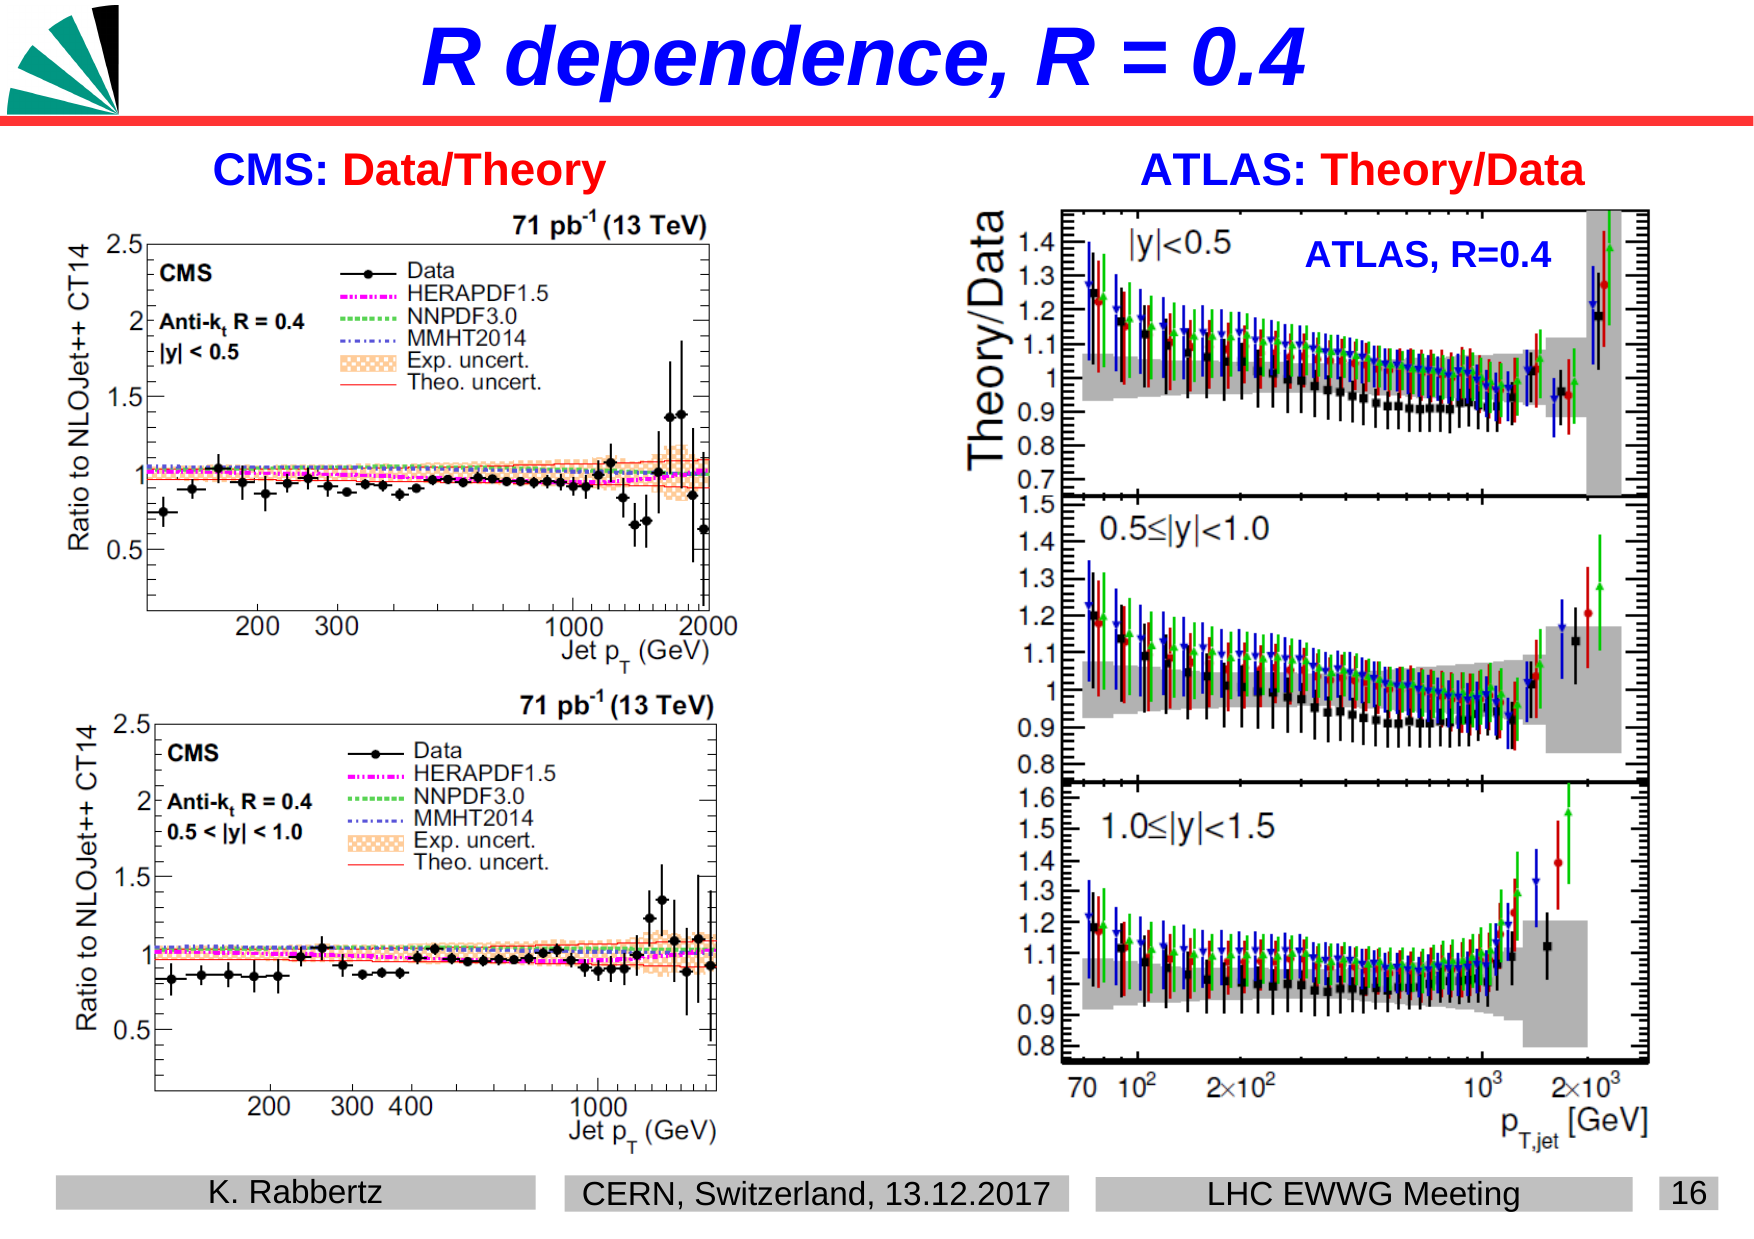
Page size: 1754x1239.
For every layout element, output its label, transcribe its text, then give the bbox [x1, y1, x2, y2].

picture [53, 199, 745, 1157]
picture [7, 5, 119, 116]
text_box ATLAS, R=0.4 [1292, 227, 1559, 282]
picture [946, 196, 1673, 1173]
title R dependence, R = 0.4 [123, 0, 1606, 114]
text_box ATLAS: Theory/Data [1128, 137, 1594, 201]
text_box CMS: Data/Theory [200, 137, 619, 201]
